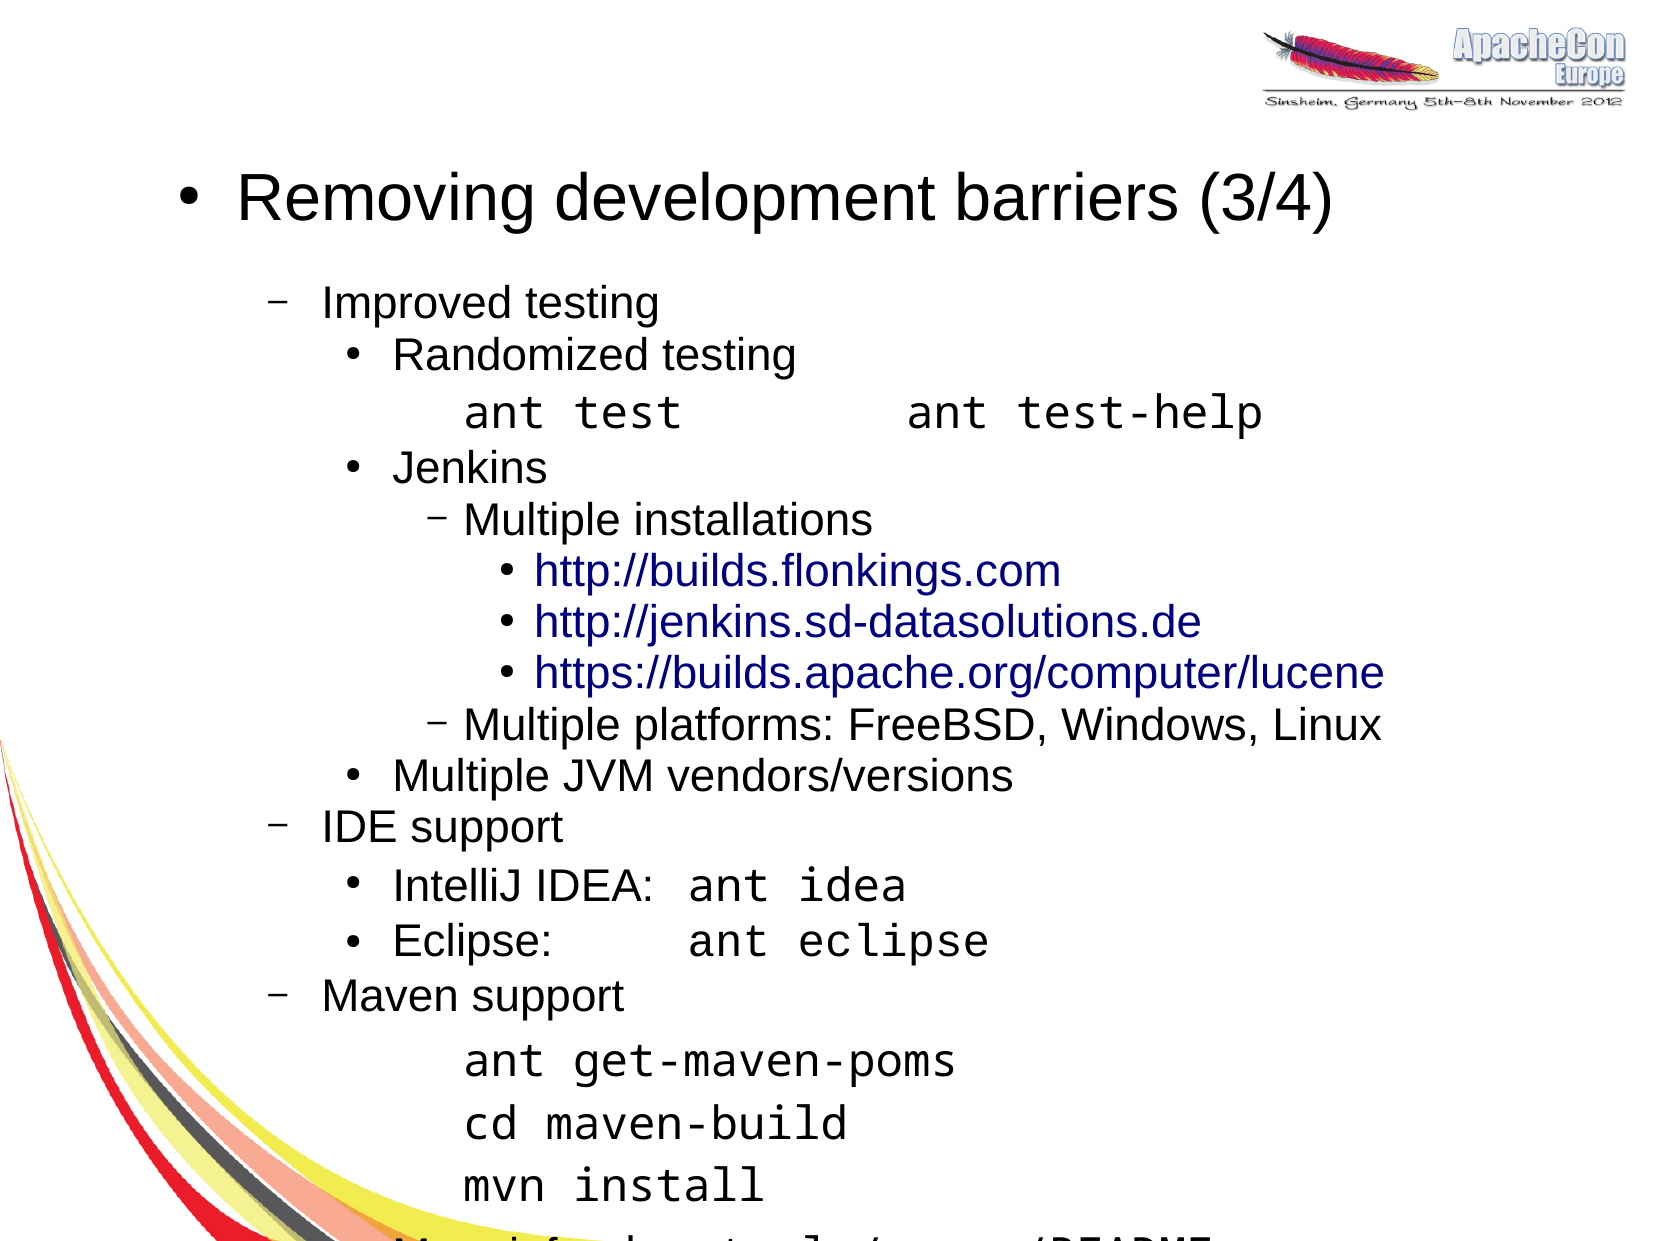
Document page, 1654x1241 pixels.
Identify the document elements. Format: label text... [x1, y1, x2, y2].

picture [0, 0, 1654, 1241]
title Removing development barriers (3/4) [177, 141, 1536, 254]
text_box Improved testing Randomized testing ant test ant test-help Jenkins Multiple installations http://builds.flonkings.com http://jenkins.sd-datasolutions.de https://builds.apache.org/computer/lucene Multiple platforms: FreeBSD, Windows, Linux Multiple JVM vendors/versions IDE support IntelliJ IDEA: ant idea Eclipse: ant eclipse Maven support ant get-maven-poms cd maven-build mvn install More info: dev-tools/maven/README.maven [165, 270, 1546, 1241]
